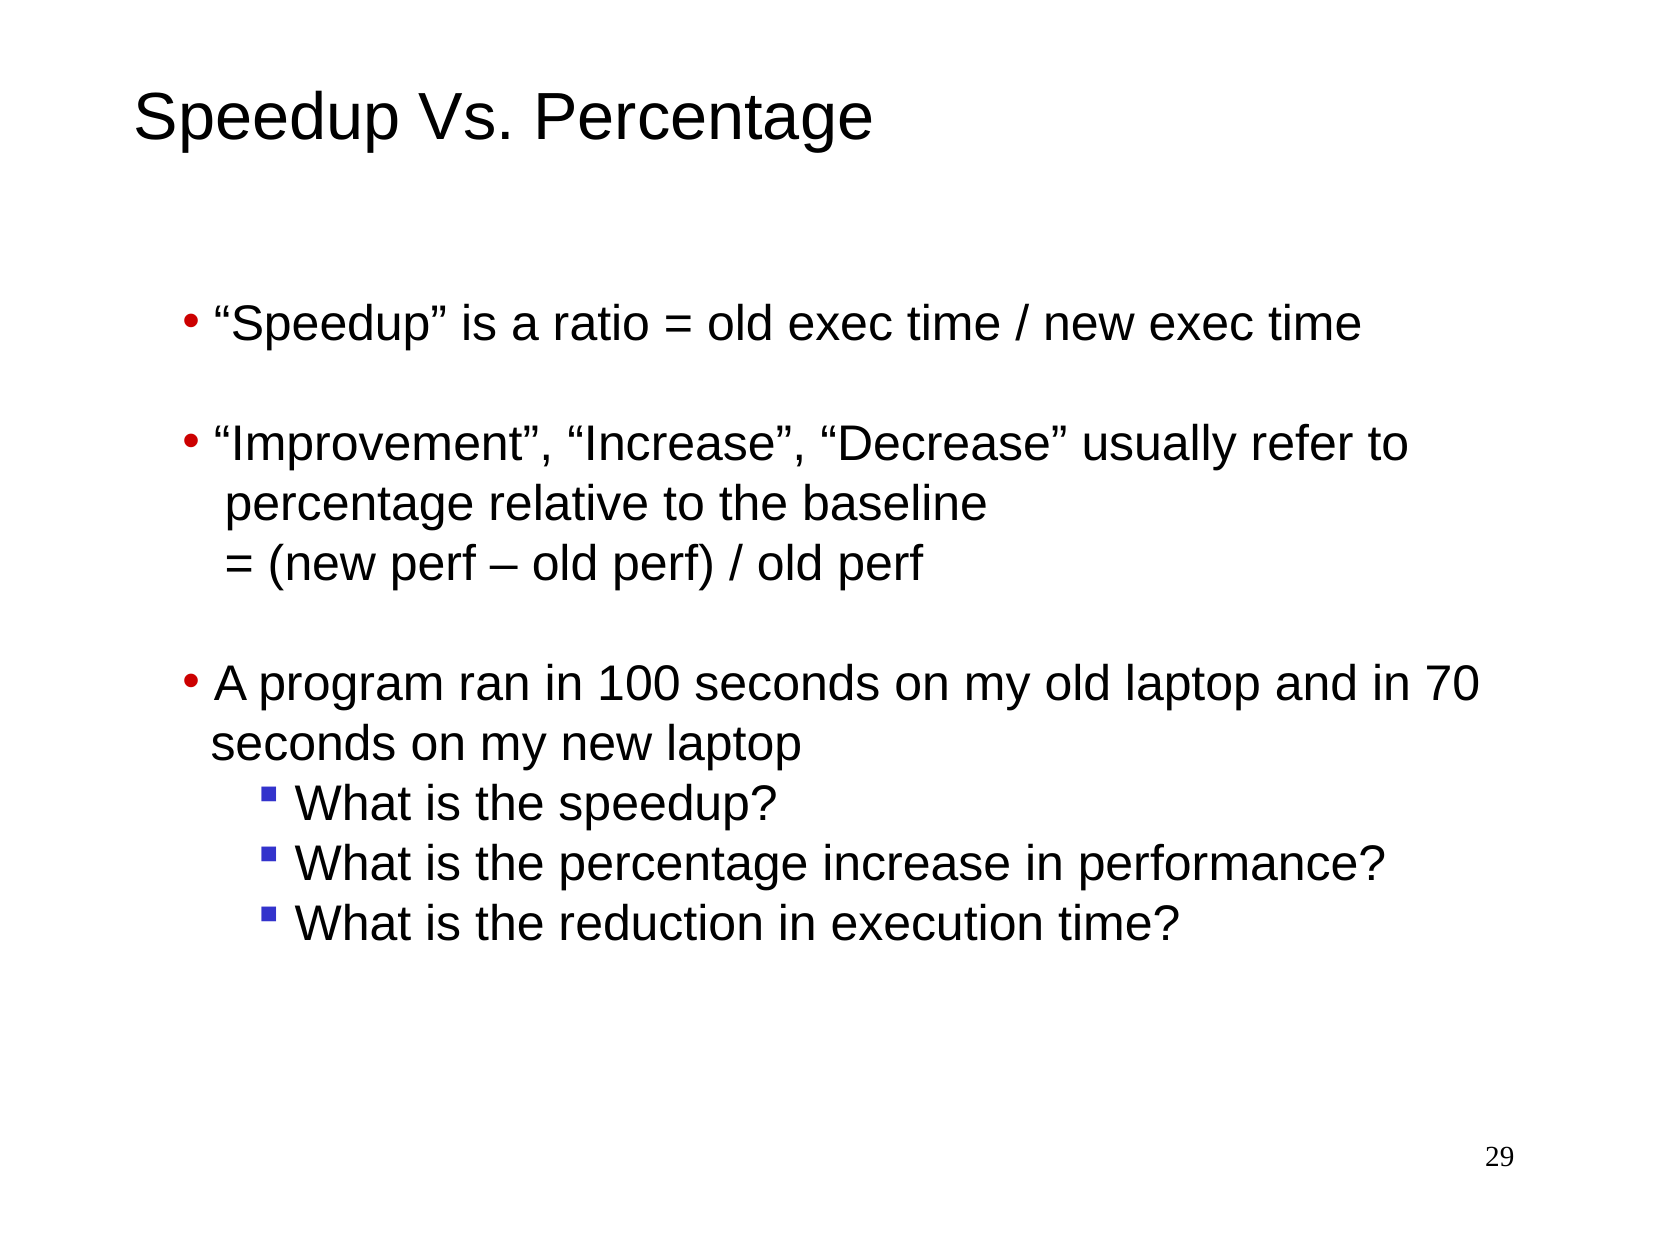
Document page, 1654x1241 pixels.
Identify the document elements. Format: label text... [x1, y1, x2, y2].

text_box <number> [1184, 1129, 1530, 1213]
text_box “Speedup” is a ratio = old exec time / new exec time “Improvement”, “Increase”, “Decrease” usually refer to percentage relative to the baseline = (new perf – old perf) / old perf A program ran in 100 seconds on my old laptop and in 70 seconds on my new laptop What is the speedup? What is the percentage increase in performance? What is the reduction in execution time? [167, 282, 1497, 959]
text_box Speedup Vs. Percentage [119, 71, 890, 162]
